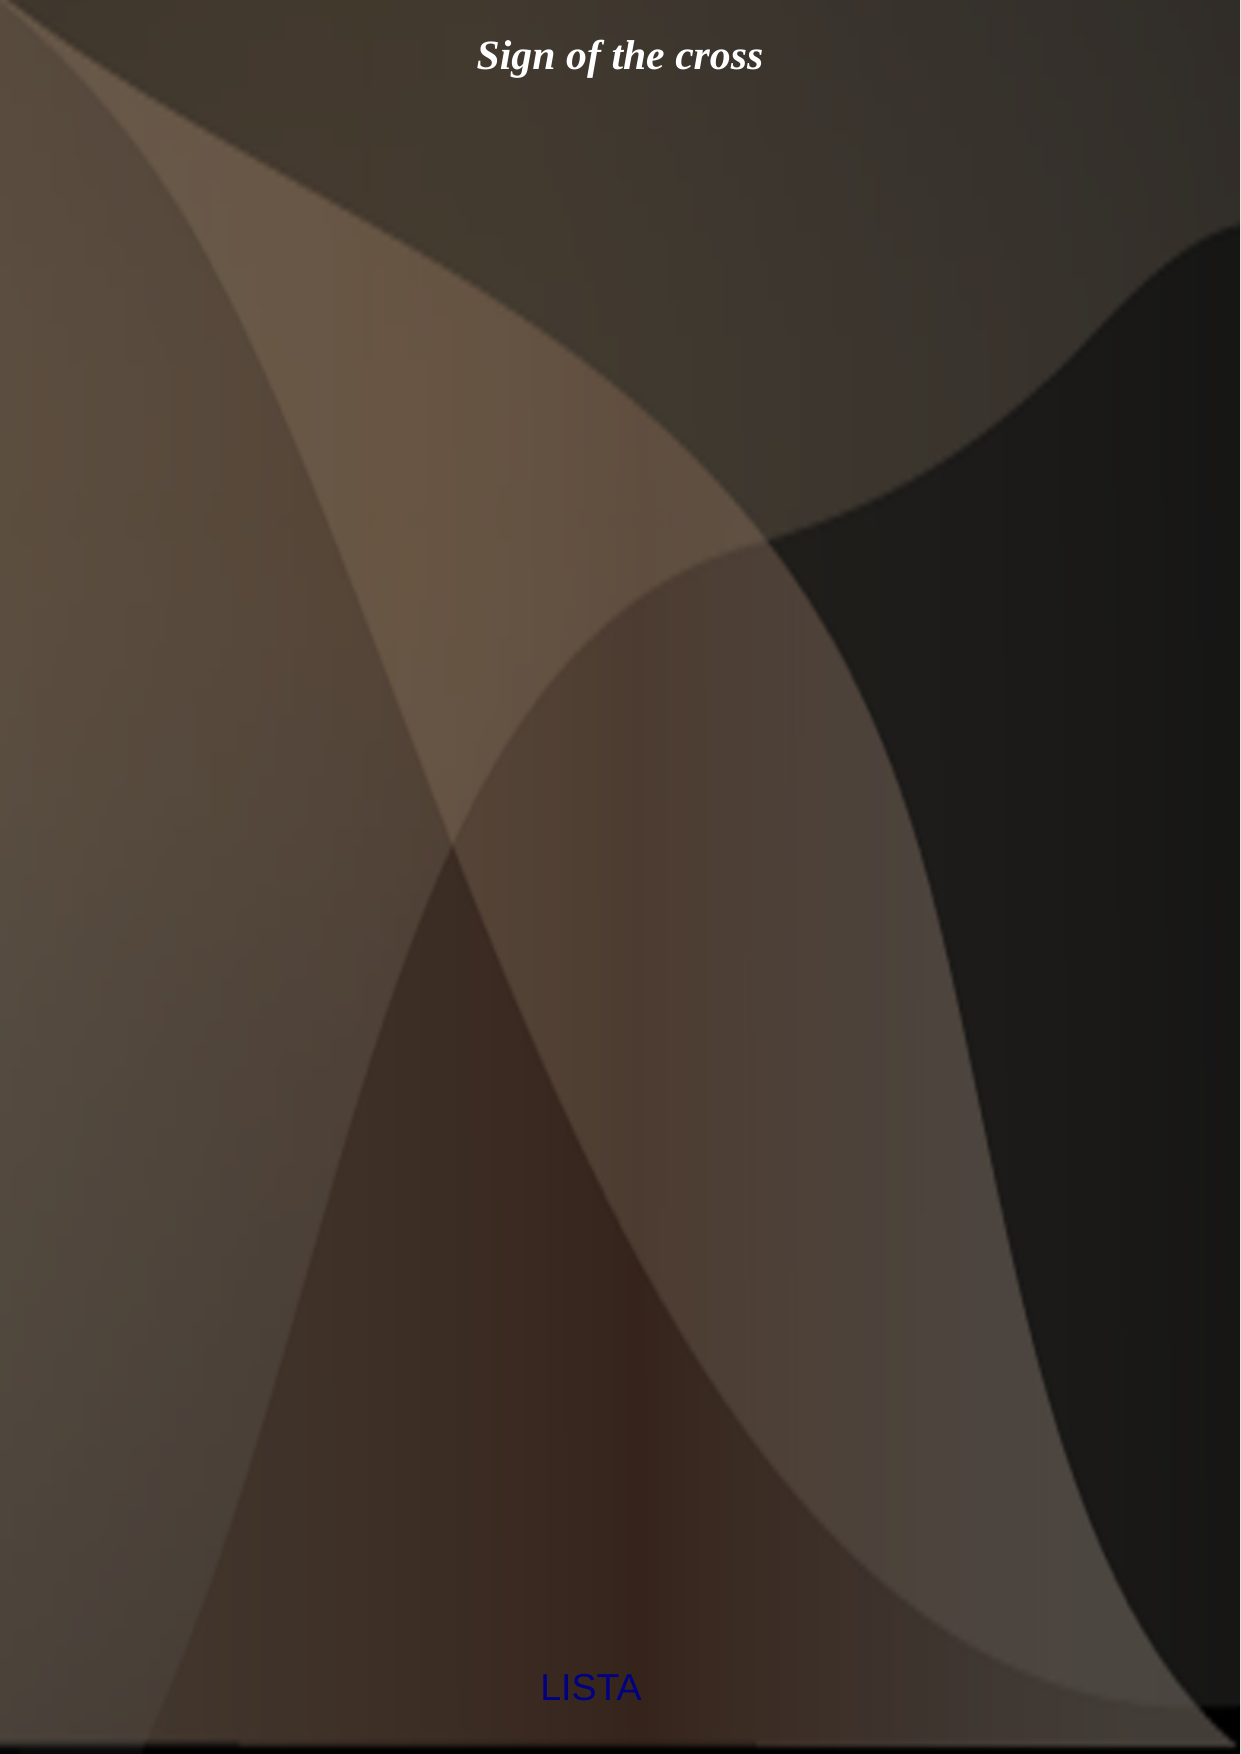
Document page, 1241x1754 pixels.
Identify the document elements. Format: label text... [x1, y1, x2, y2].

title Sign of the cross [88, 23, 1152, 88]
picture [0, 0, 1241, 1754]
text_box LISTA [525, 1659, 657, 1717]
